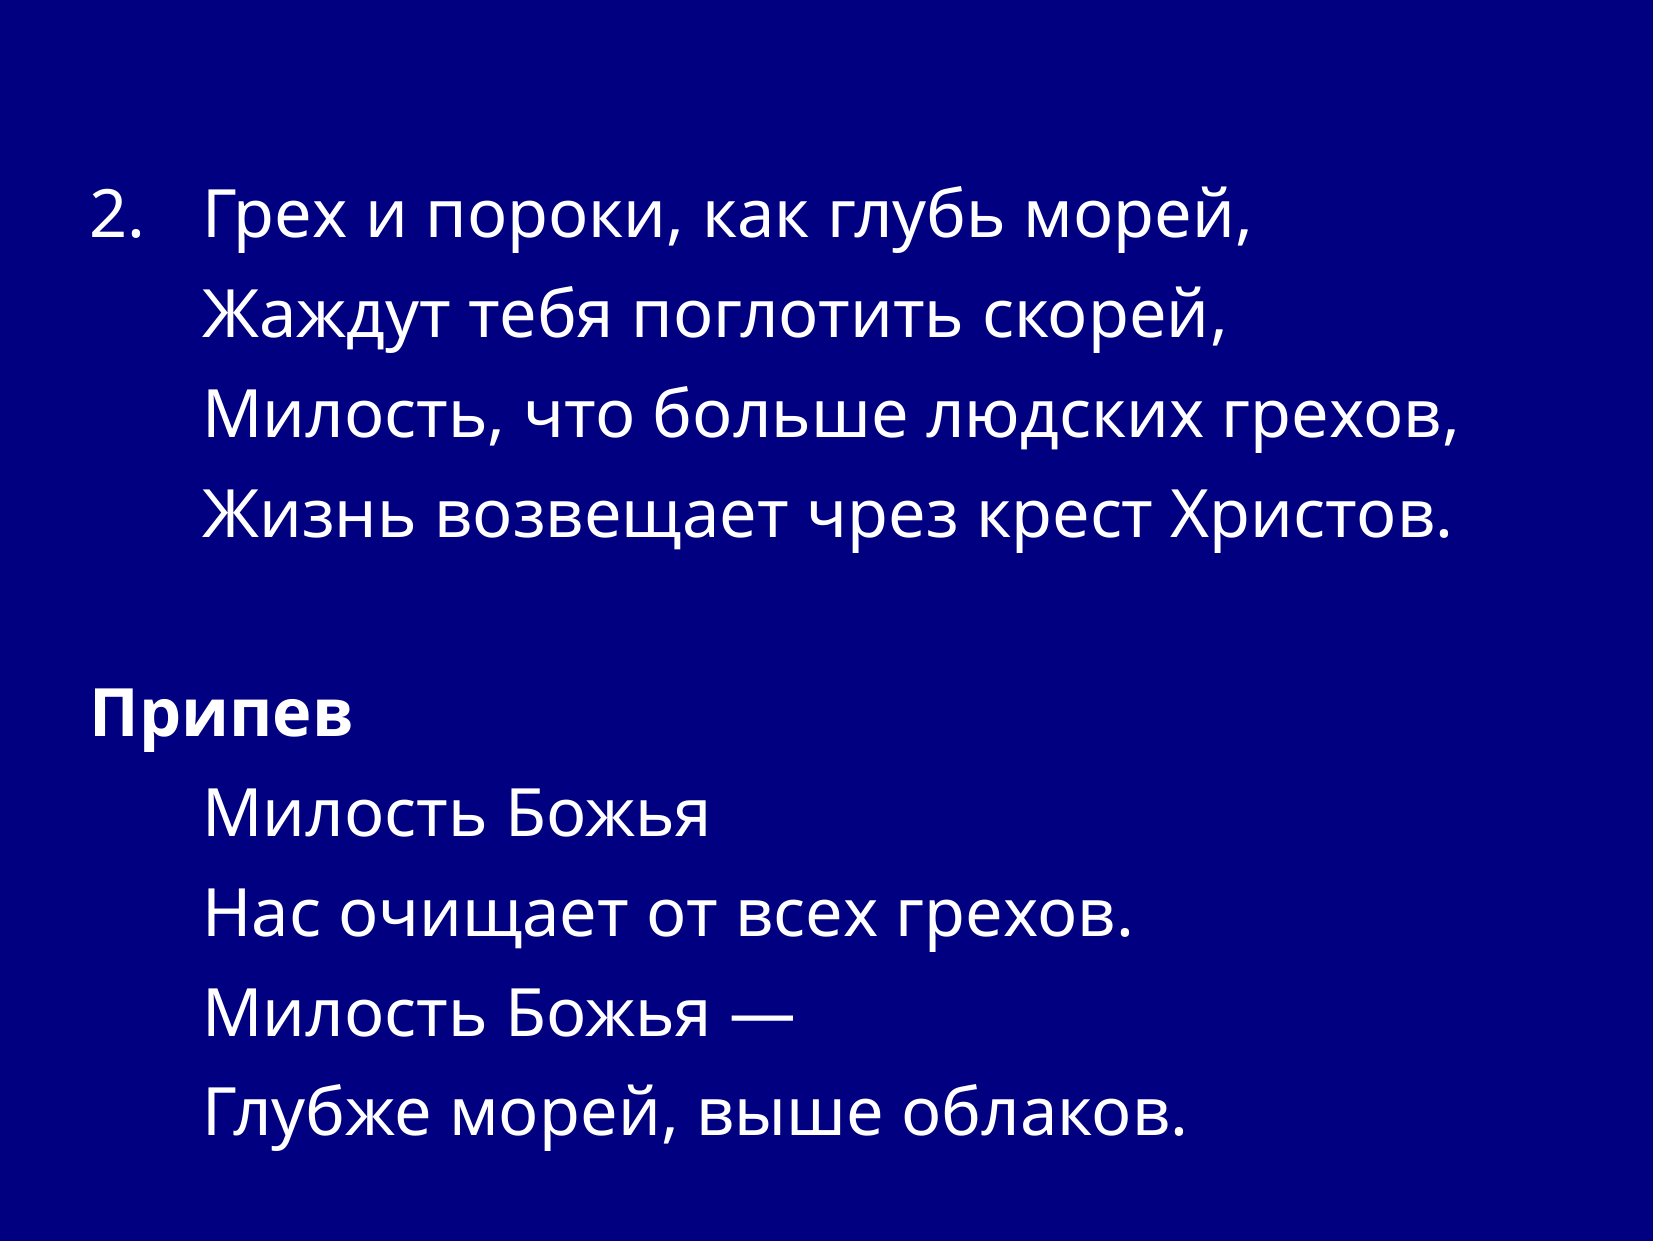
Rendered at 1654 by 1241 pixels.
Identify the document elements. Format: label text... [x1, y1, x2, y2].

text_box 2. Грех и пороки, как глубь морей, Жаждут тебя поглотить скорей, Милость, что больше людских грехов, Жизнь возвещает чрез крест Христов. Припев Милость Божья Нас очищает от всех грехов. Милость Божья — Глубже морей, выше облаков. [75, 150, 1576, 1163]
